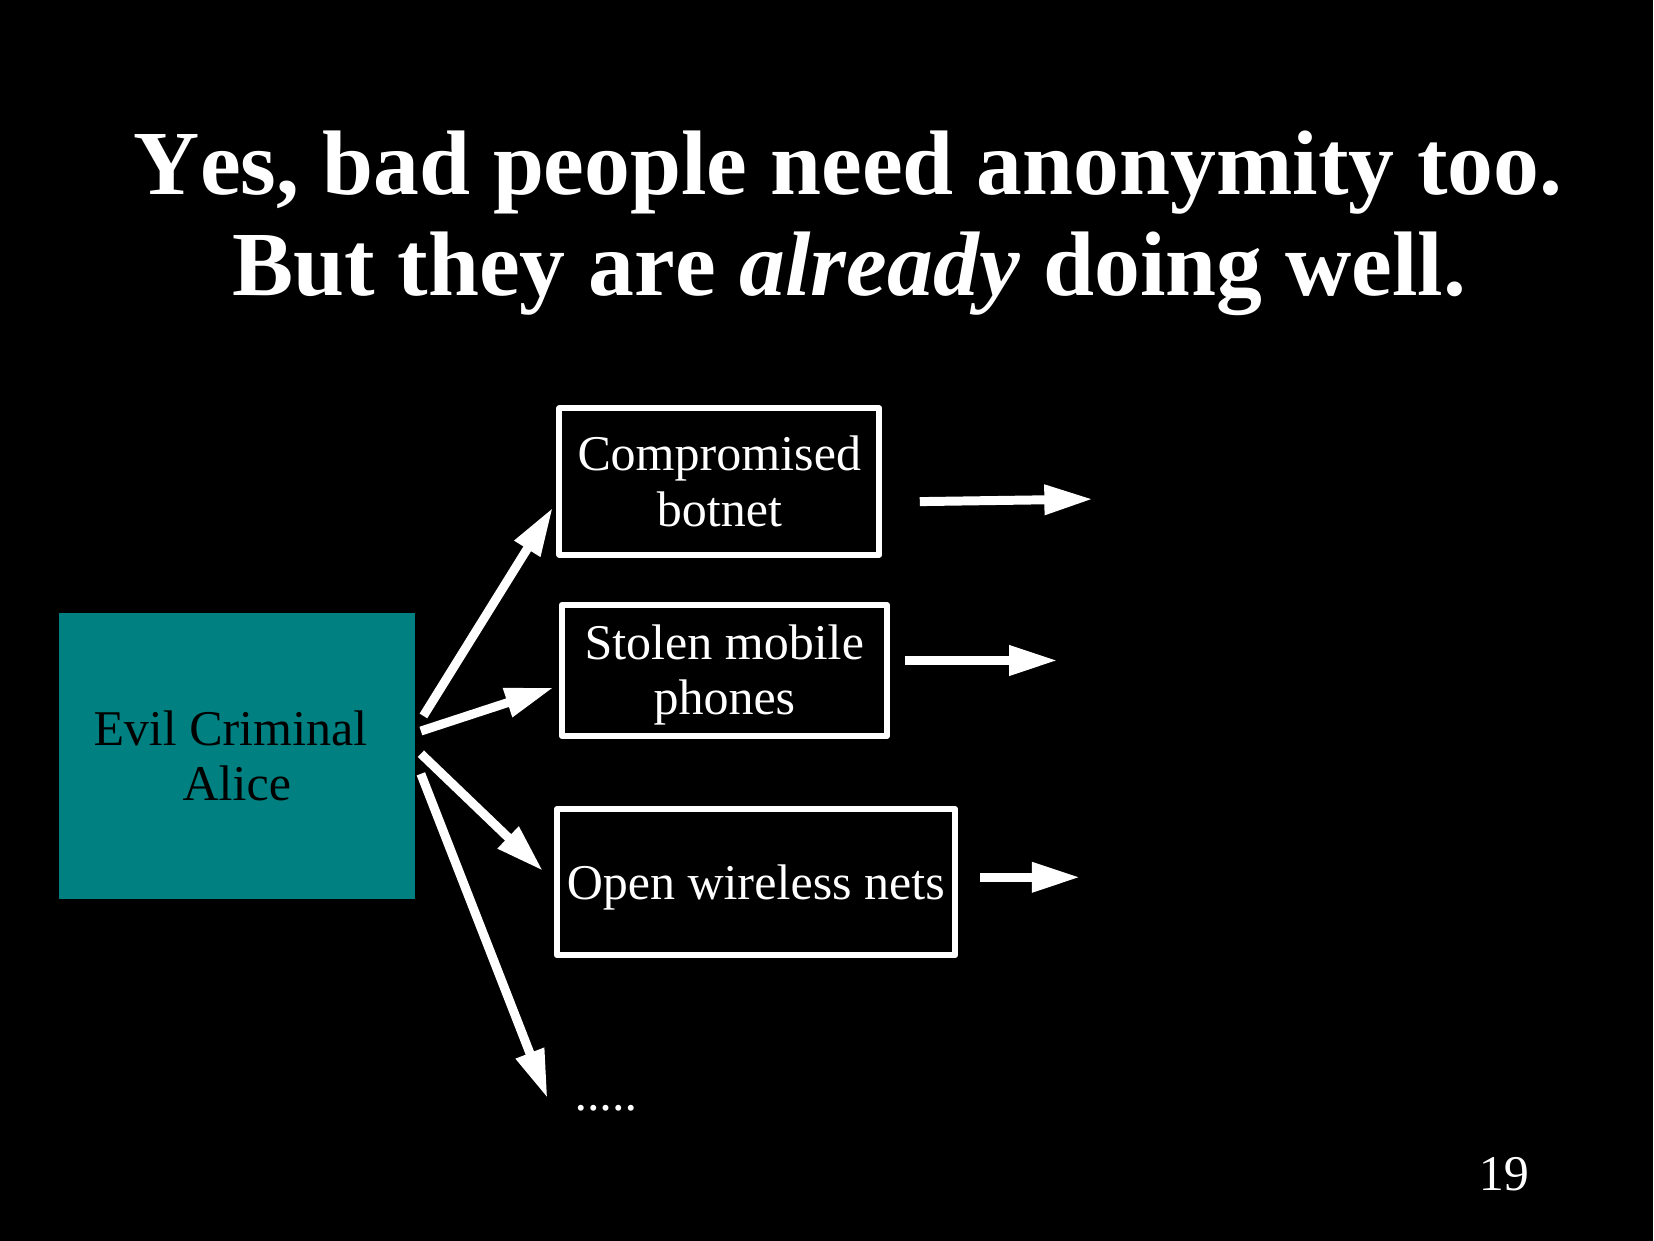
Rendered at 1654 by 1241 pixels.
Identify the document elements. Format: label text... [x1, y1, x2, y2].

text_box Stolen mobile phones [561, 604, 887, 737]
text_box ..... [574, 1066, 638, 1123]
text_box Evil Criminal Alice [58, 612, 416, 900]
text_box [520, 514, 633, 571]
text_box [418, 514, 544, 571]
text_box Open wireless nets [556, 809, 955, 956]
text_box Compromised botnet [559, 408, 880, 555]
title Yes, bad people need anonymity too. But they are already doing well. [121, 102, 1578, 326]
